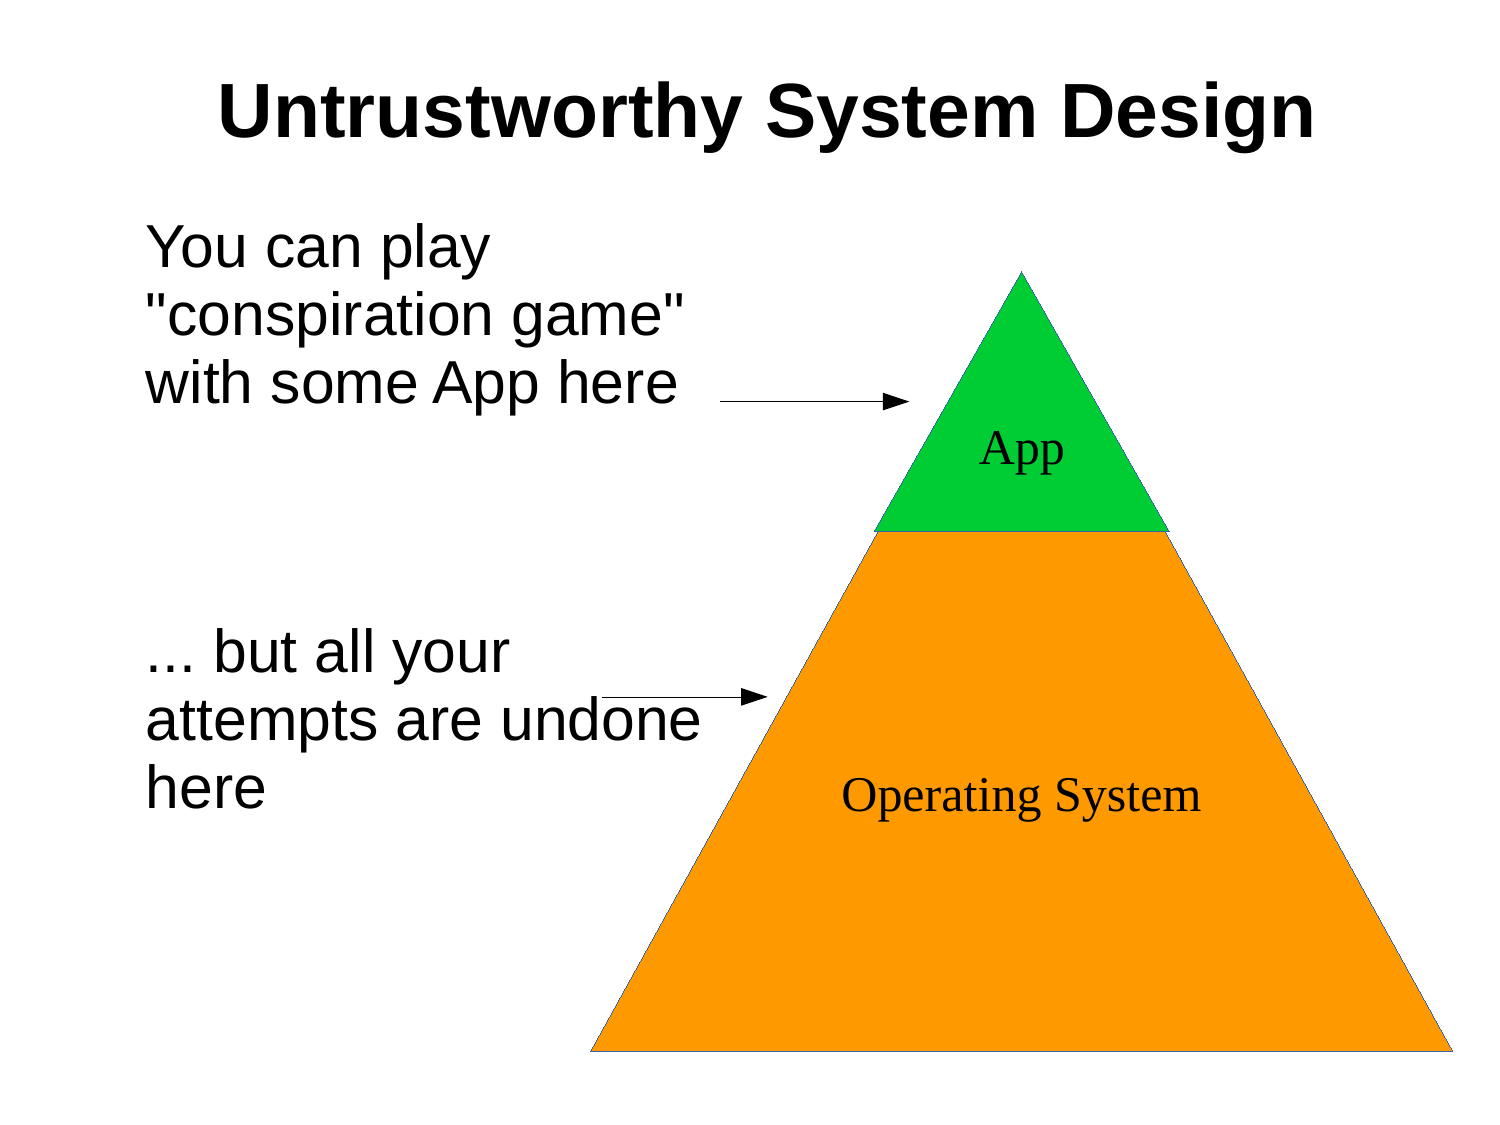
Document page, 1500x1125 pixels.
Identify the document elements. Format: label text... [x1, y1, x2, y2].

list You can play "conspiration game" with some App here ... but all your attempts are undone here [75, 212, 745, 1075]
text_box App [874, 271, 1170, 532]
title Untrustworthy System Design [75, 44, 1425, 177]
text_box Operating System [590, 532, 1453, 1052]
